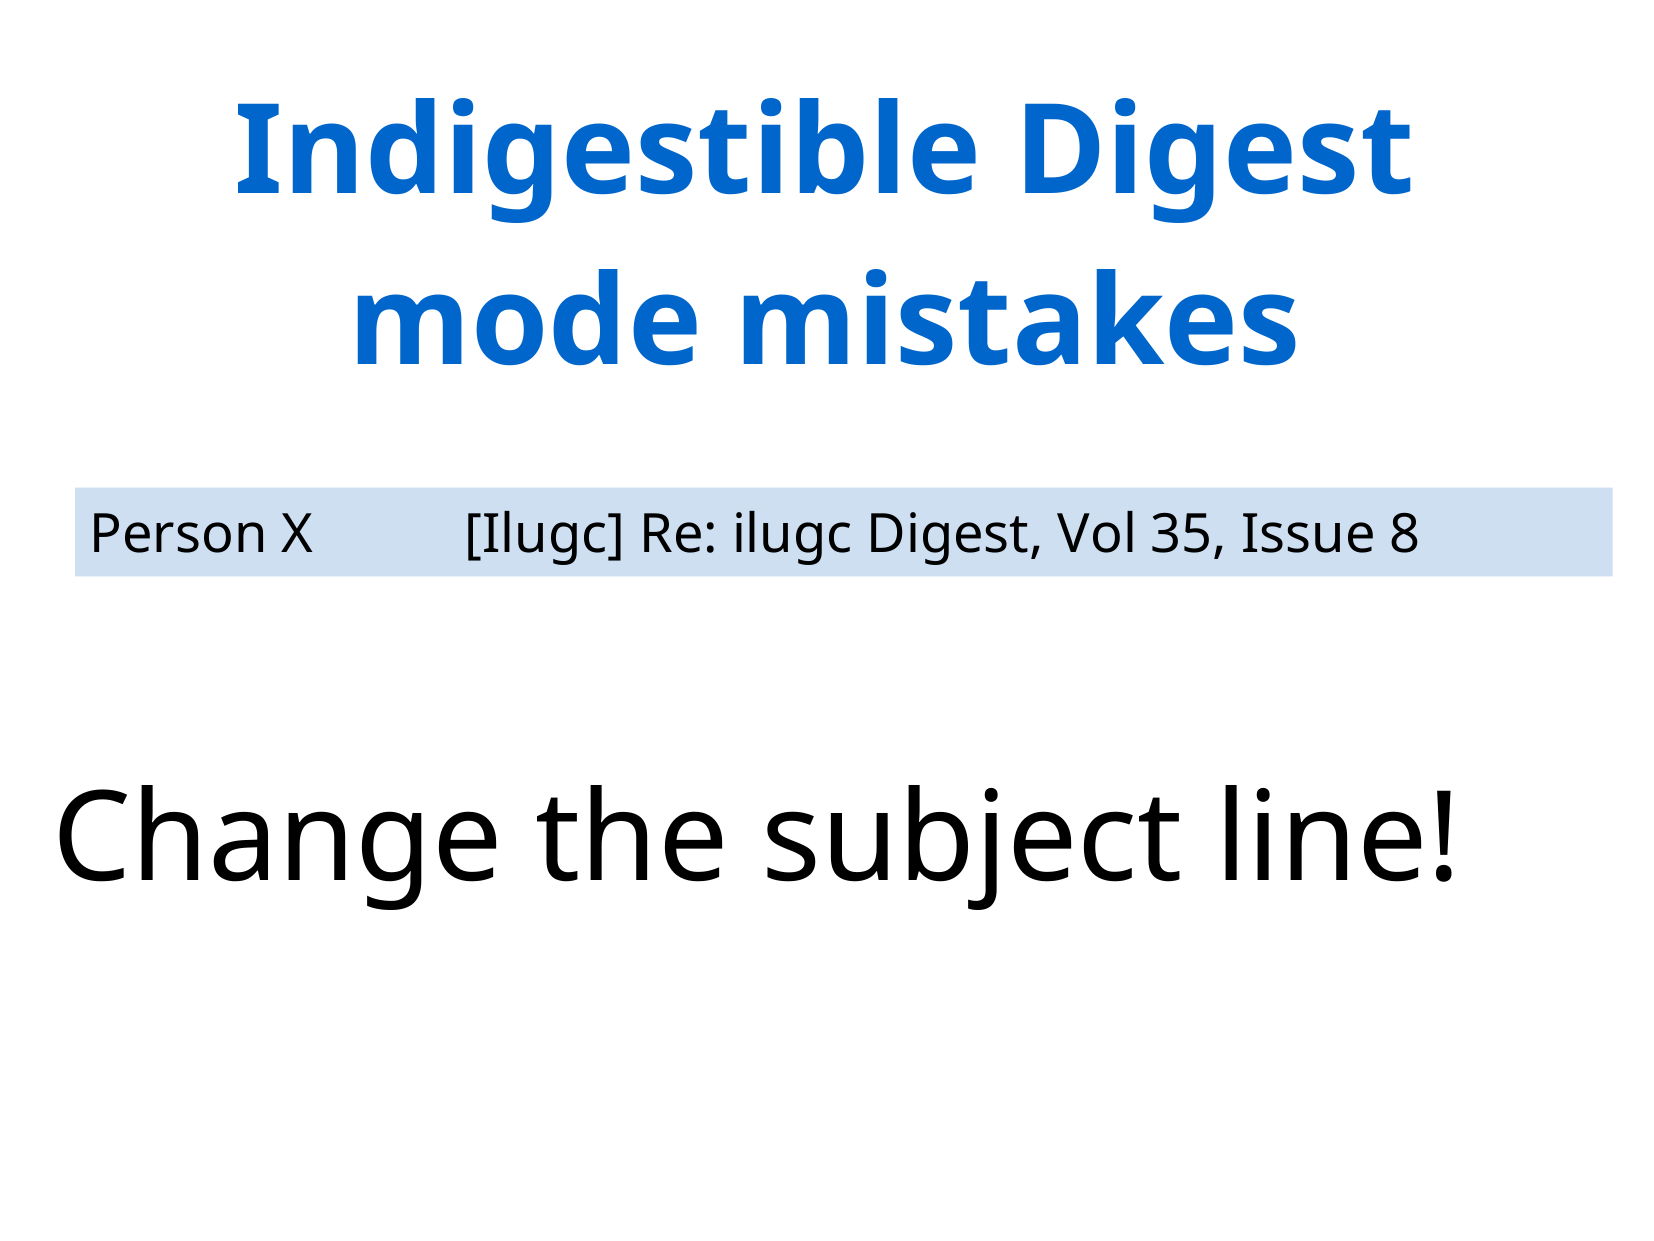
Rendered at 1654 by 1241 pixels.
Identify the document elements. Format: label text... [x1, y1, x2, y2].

text_box Change the subject line! [37, 739, 1613, 901]
text_box Person X [Ilugc] Re: ilugc Digest, Vol 35, Issue 8 [75, 487, 1613, 566]
text_box Indigestible Digest mode mistakes [112, 52, 1538, 359]
